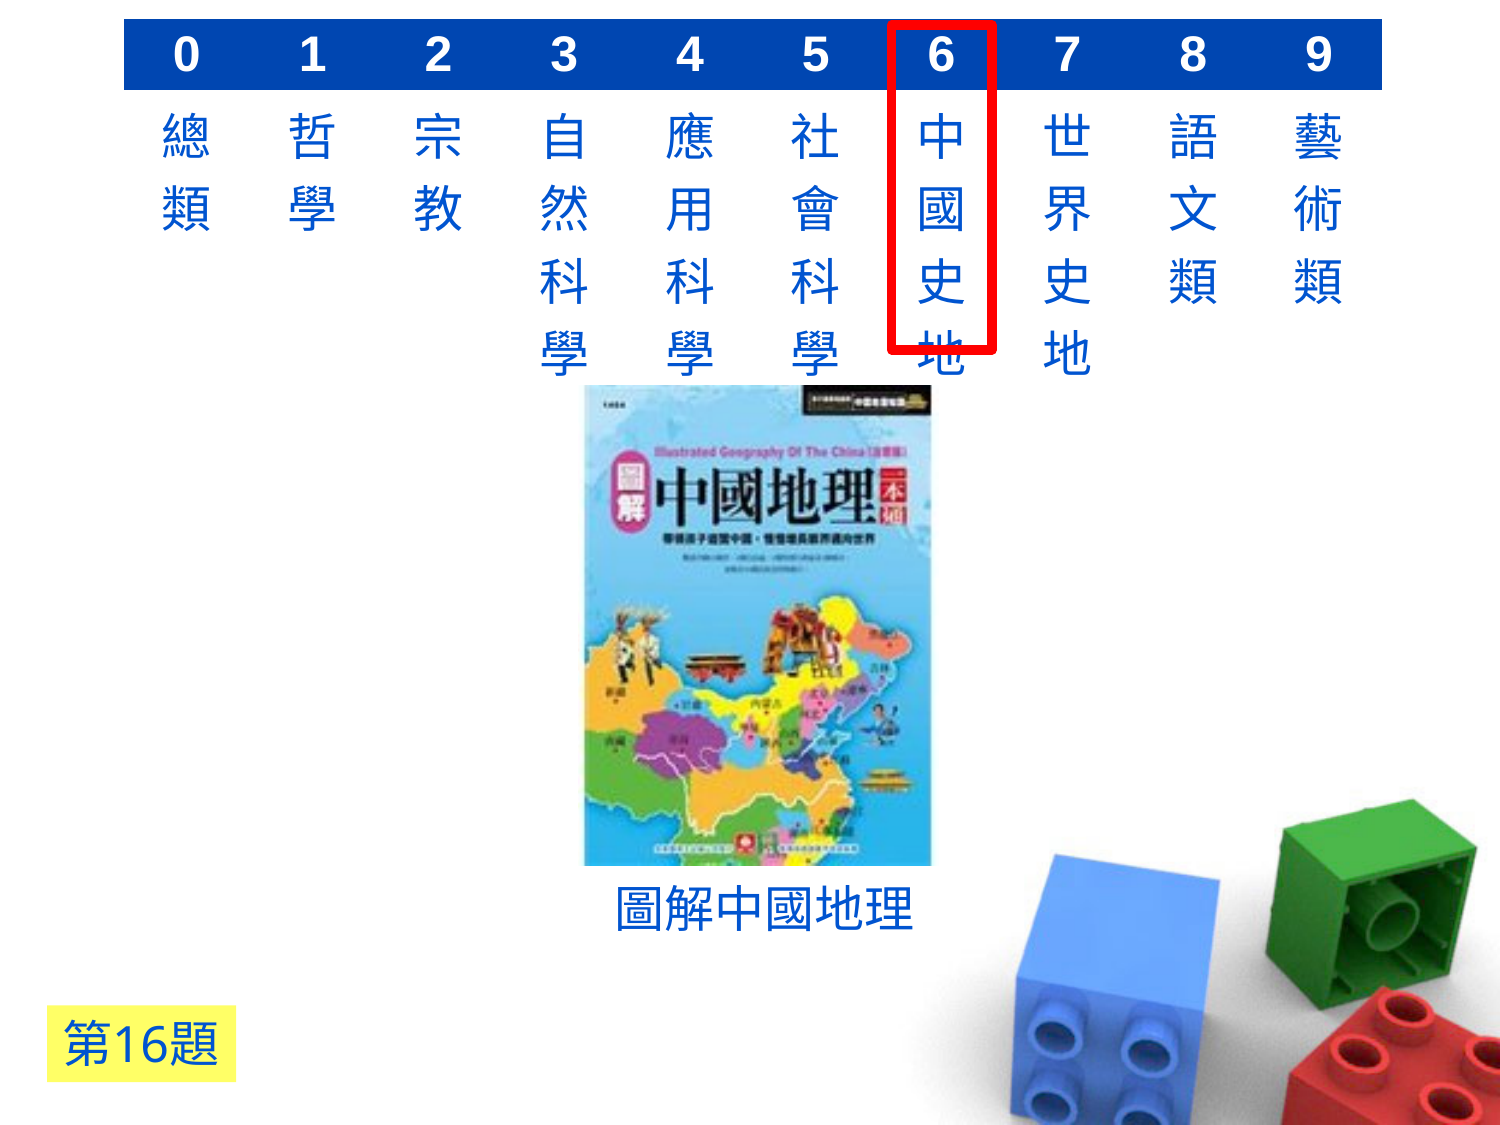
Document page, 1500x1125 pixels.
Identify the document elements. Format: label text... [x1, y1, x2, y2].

table_cell 哲學 [250, 90, 376, 395]
table_header 5 [753, 19, 879, 90]
table_header 3 [501, 19, 627, 90]
table_header 6 [896, 30, 987, 90]
table_header 8 [1130, 19, 1256, 90]
table_header 1 [250, 19, 376, 90]
text_box 第16題 [47, 1005, 237, 1083]
table_cell 藝術類 [1256, 90, 1382, 395]
picture [249, 187, 1500, 1125]
table_cell 自然科學 [501, 90, 627, 395]
table_cell 語文類 [1130, 90, 1256, 395]
table_header 9 [1256, 19, 1382, 90]
table_cell 總類 [124, 90, 250, 395]
table_header 2 [376, 19, 501, 90]
table_header 7 [1004, 19, 1130, 90]
table_cell 社會科學 [753, 90, 879, 385]
table_cell 中國史地 [879, 90, 1004, 395]
table_cell 世界史地 [1004, 90, 1130, 395]
table_header 4 [627, 19, 753, 90]
table_cell 中國史地 [896, 90, 987, 345]
table_cell 應用科學 [627, 90, 753, 385]
table_header 0 [124, 19, 250, 90]
text_box 圖解中國地理 [590, 870, 939, 946]
table_header 6 [879, 19, 1004, 90]
table_cell 宗教 [376, 90, 501, 395]
